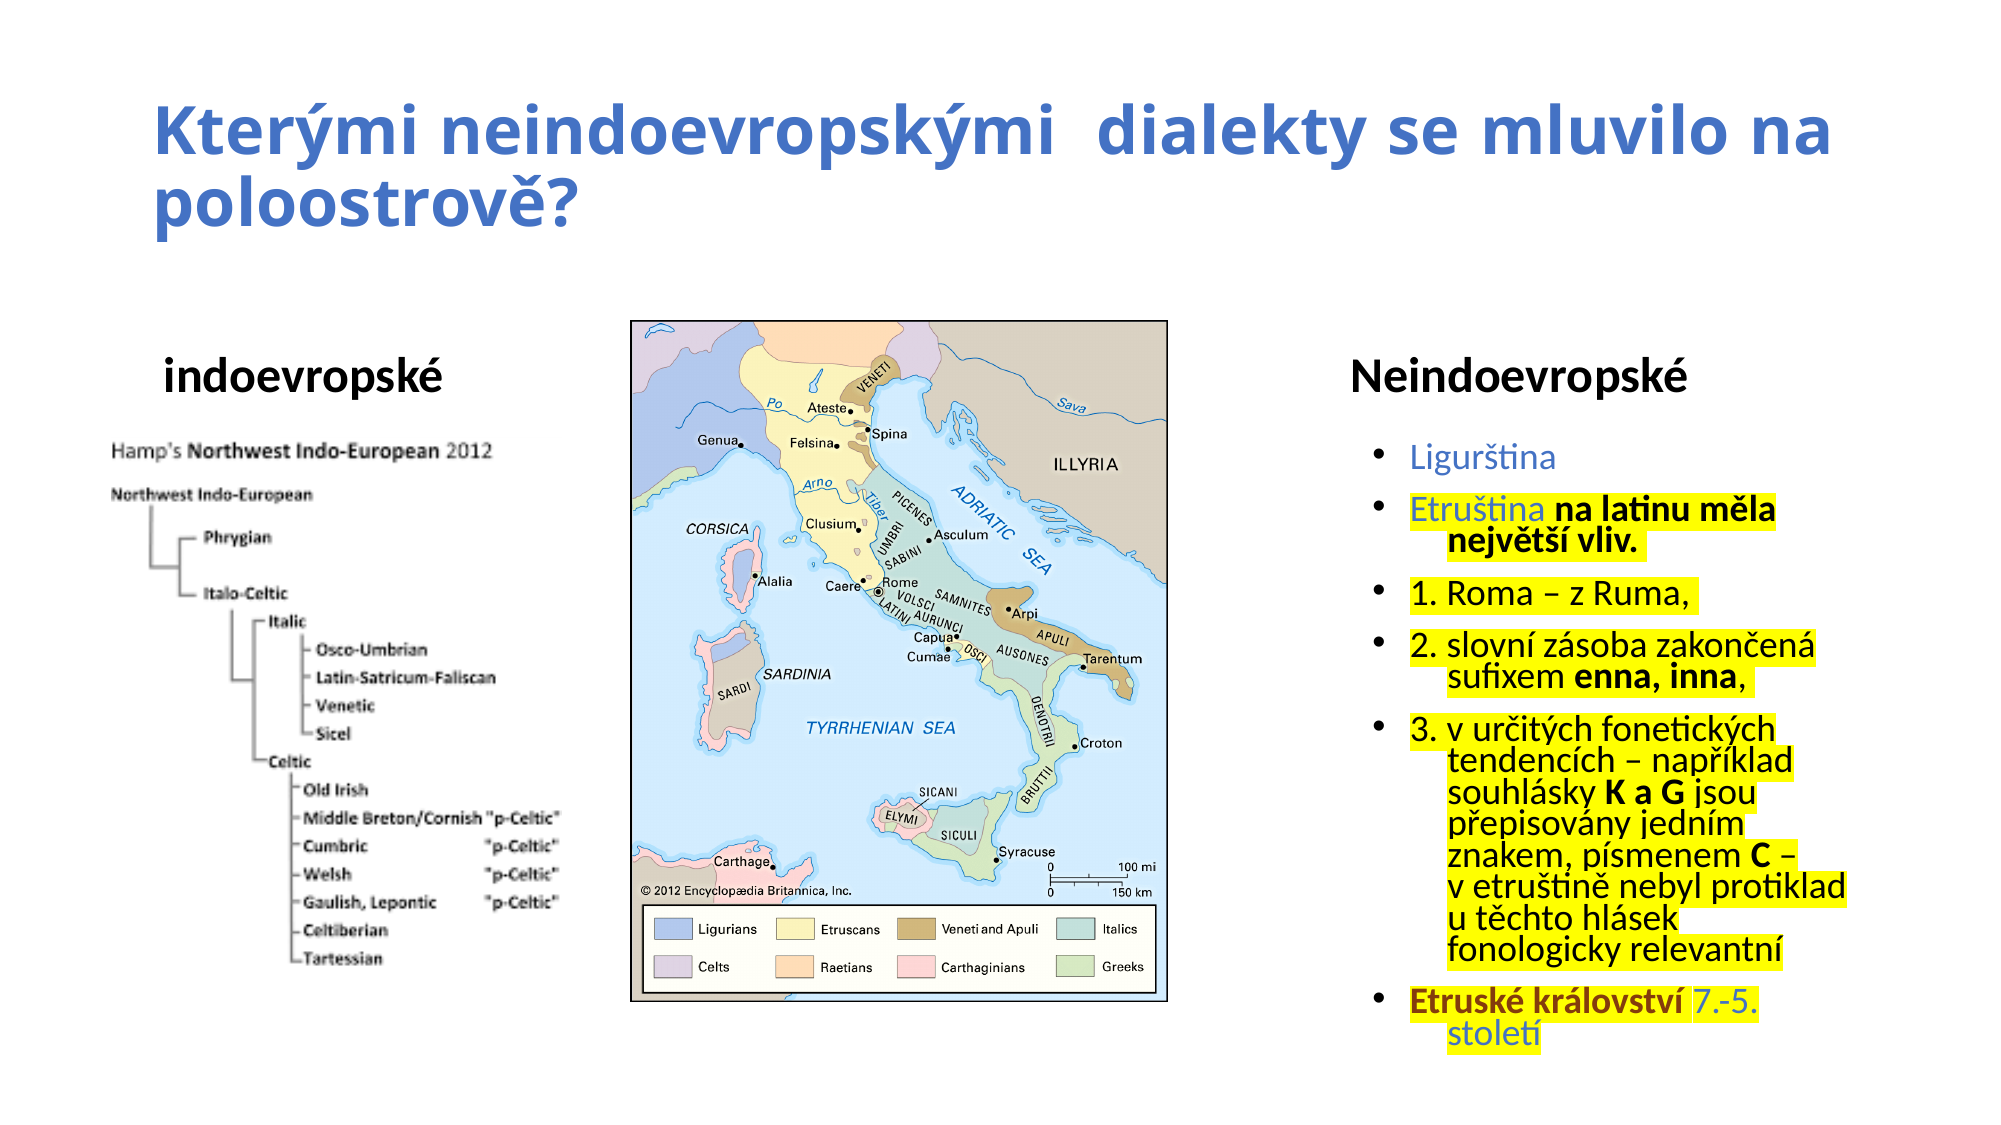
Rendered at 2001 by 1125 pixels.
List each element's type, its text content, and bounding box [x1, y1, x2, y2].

title Kterými neindoevropskými dialekty se mluvilo na poloostrově? [137, 59, 1863, 278]
picture [111, 436, 562, 1016]
list Ligurština Etruština na latinu měla největší vliv. 1. Roma – z Ruma, 2. slovní zásoba zakončená sufixem enna, inna, 3. v určitých fonetických tendencích – například souhlásky K a G jsou přepisovány jedním znakem, písmenem C – v etruštině nebyl protiklad u těchto hlásek fonologicky relevantní Etruské království 7.-5. století [1357, 436, 1863, 1093]
list Neindoevropské [1335, 277, 1863, 411]
list indoevropské [137, 275, 492, 411]
picture [630, 320, 1168, 1002]
